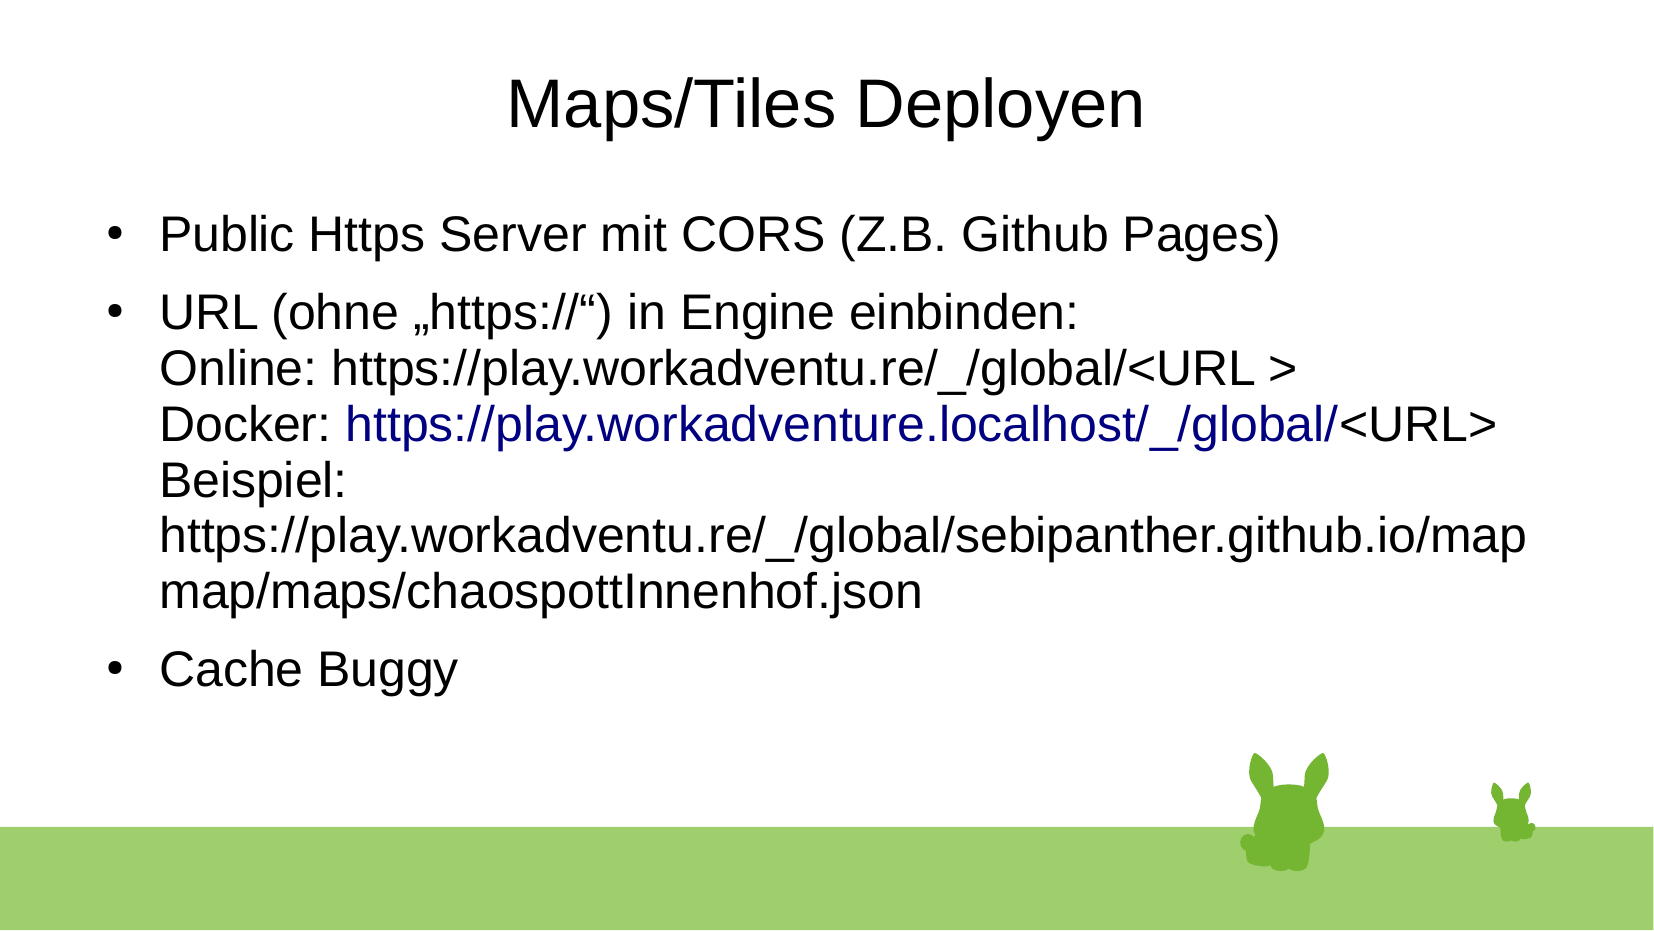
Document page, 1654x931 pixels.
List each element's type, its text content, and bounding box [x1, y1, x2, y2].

title Maps/Tiles Deployen [88, 29, 1565, 178]
list Public Https Server mit CORS (Z.B. Github Pages) URL (ohne „https://“) in Engine einbinden: Online: https://play.workadventu.re/_/global/<URL > Docker: https://play.workadventure.localhost/_/global/<URL> Beispiel: https://play.workadventu.re/_/global/sebipanther.github.io/mapmap/maps/chaospottInnenhof.json Cache Buggy [88, 206, 1565, 768]
